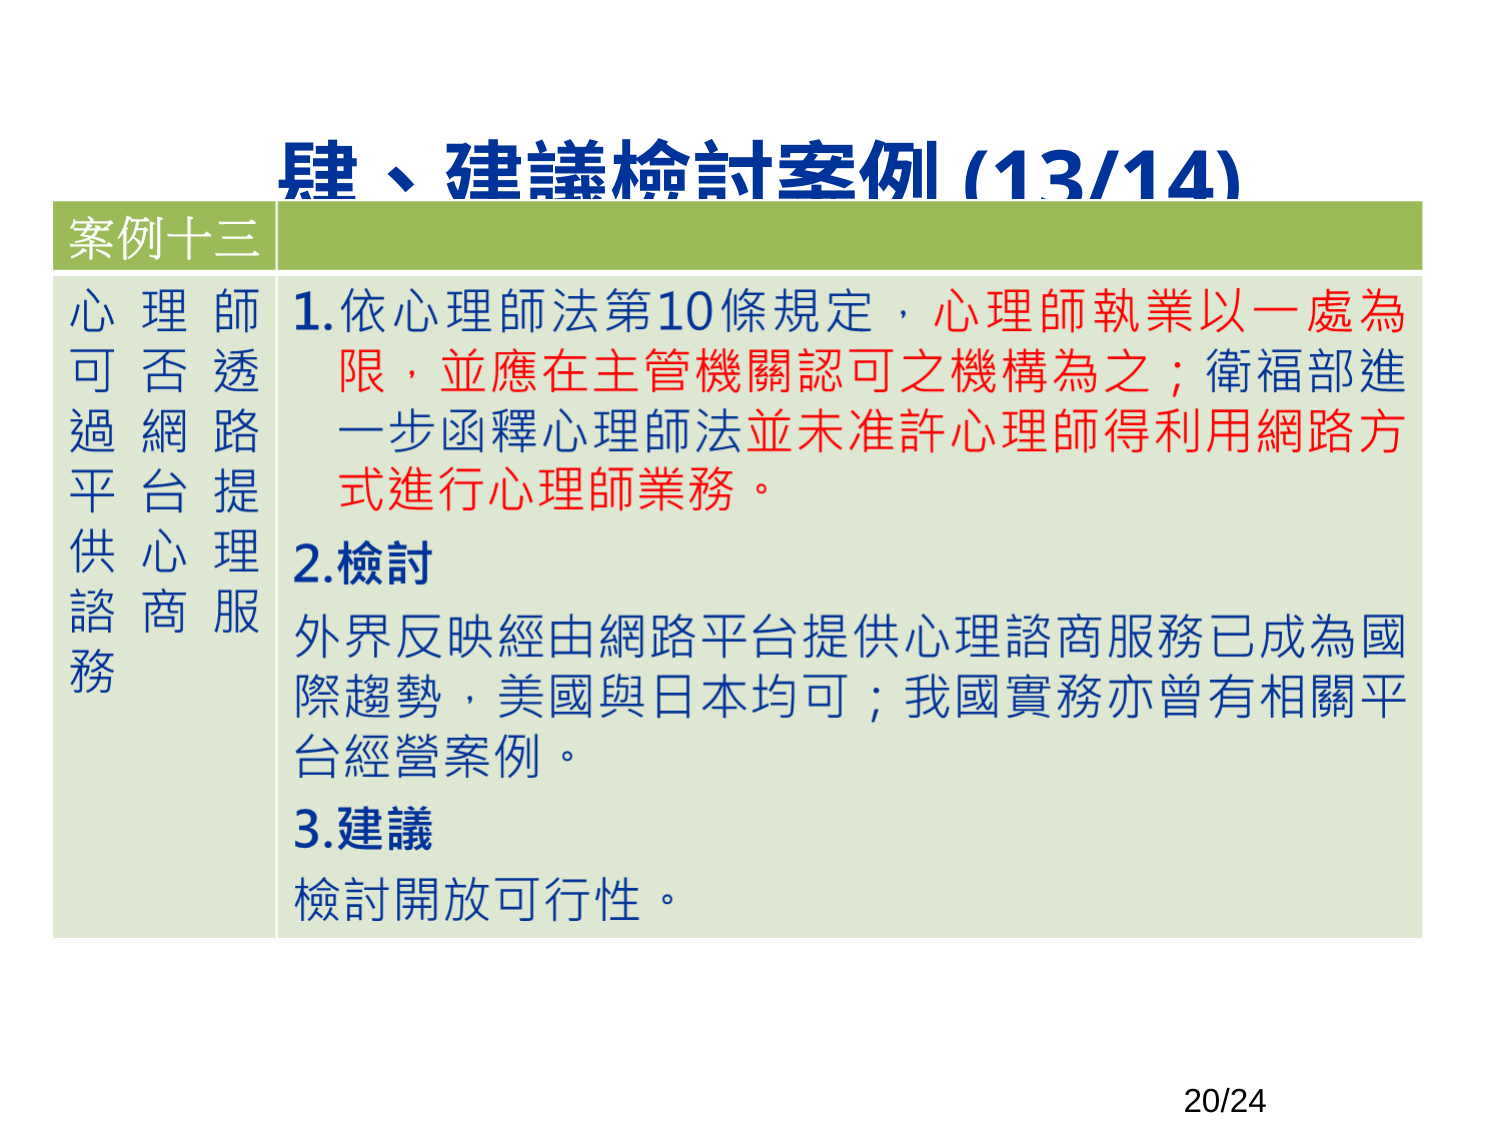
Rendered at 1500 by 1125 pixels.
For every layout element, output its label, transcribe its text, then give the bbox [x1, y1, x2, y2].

picture [52, 192, 1424, 962]
text_box 肆、建議檢討案例(13/14) [9, 19, 1500, 152]
